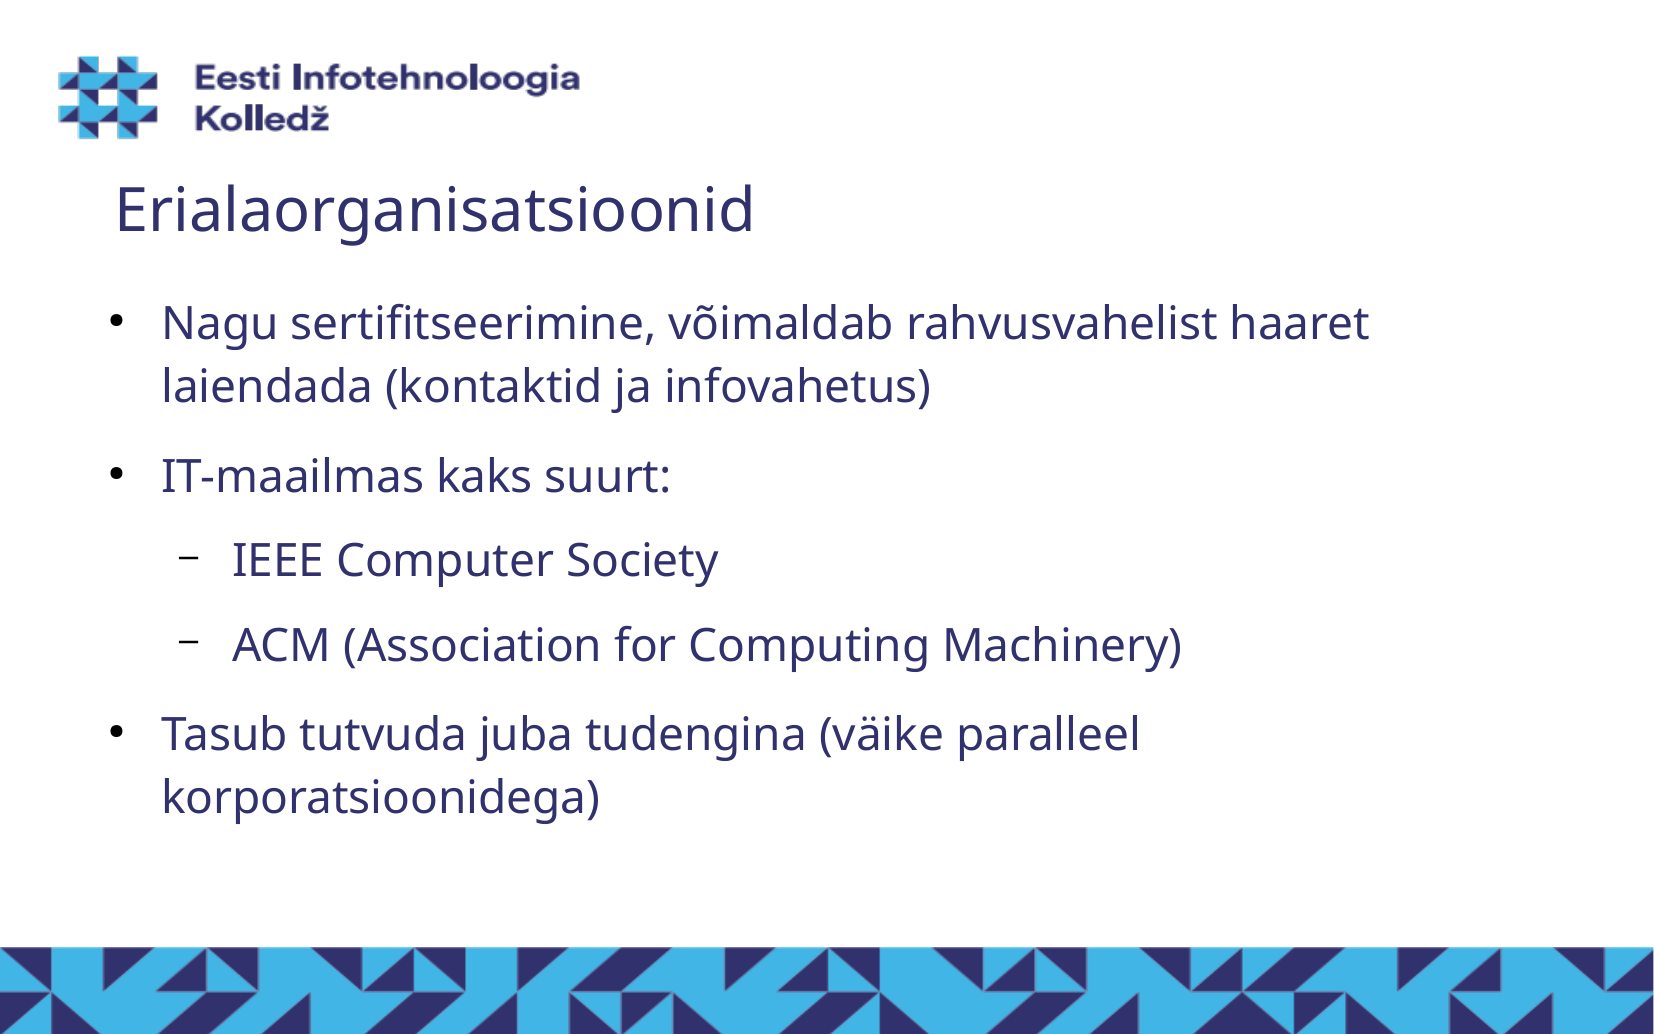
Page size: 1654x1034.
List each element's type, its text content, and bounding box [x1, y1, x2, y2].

list Nagu sertifitseerimine, võimaldab rahvusvahelist haaret laiendada (kontaktid ja infovahetus) IT-maailmas kaks suurt: IEEE Computer Society ACM (Association for Computing Machinery) Tasub tutvuda juba tudengina (väike paralleel korporatsioonidega) [90, 290, 1503, 942]
title Erialaorganisatsioonid [114, 121, 1251, 290]
